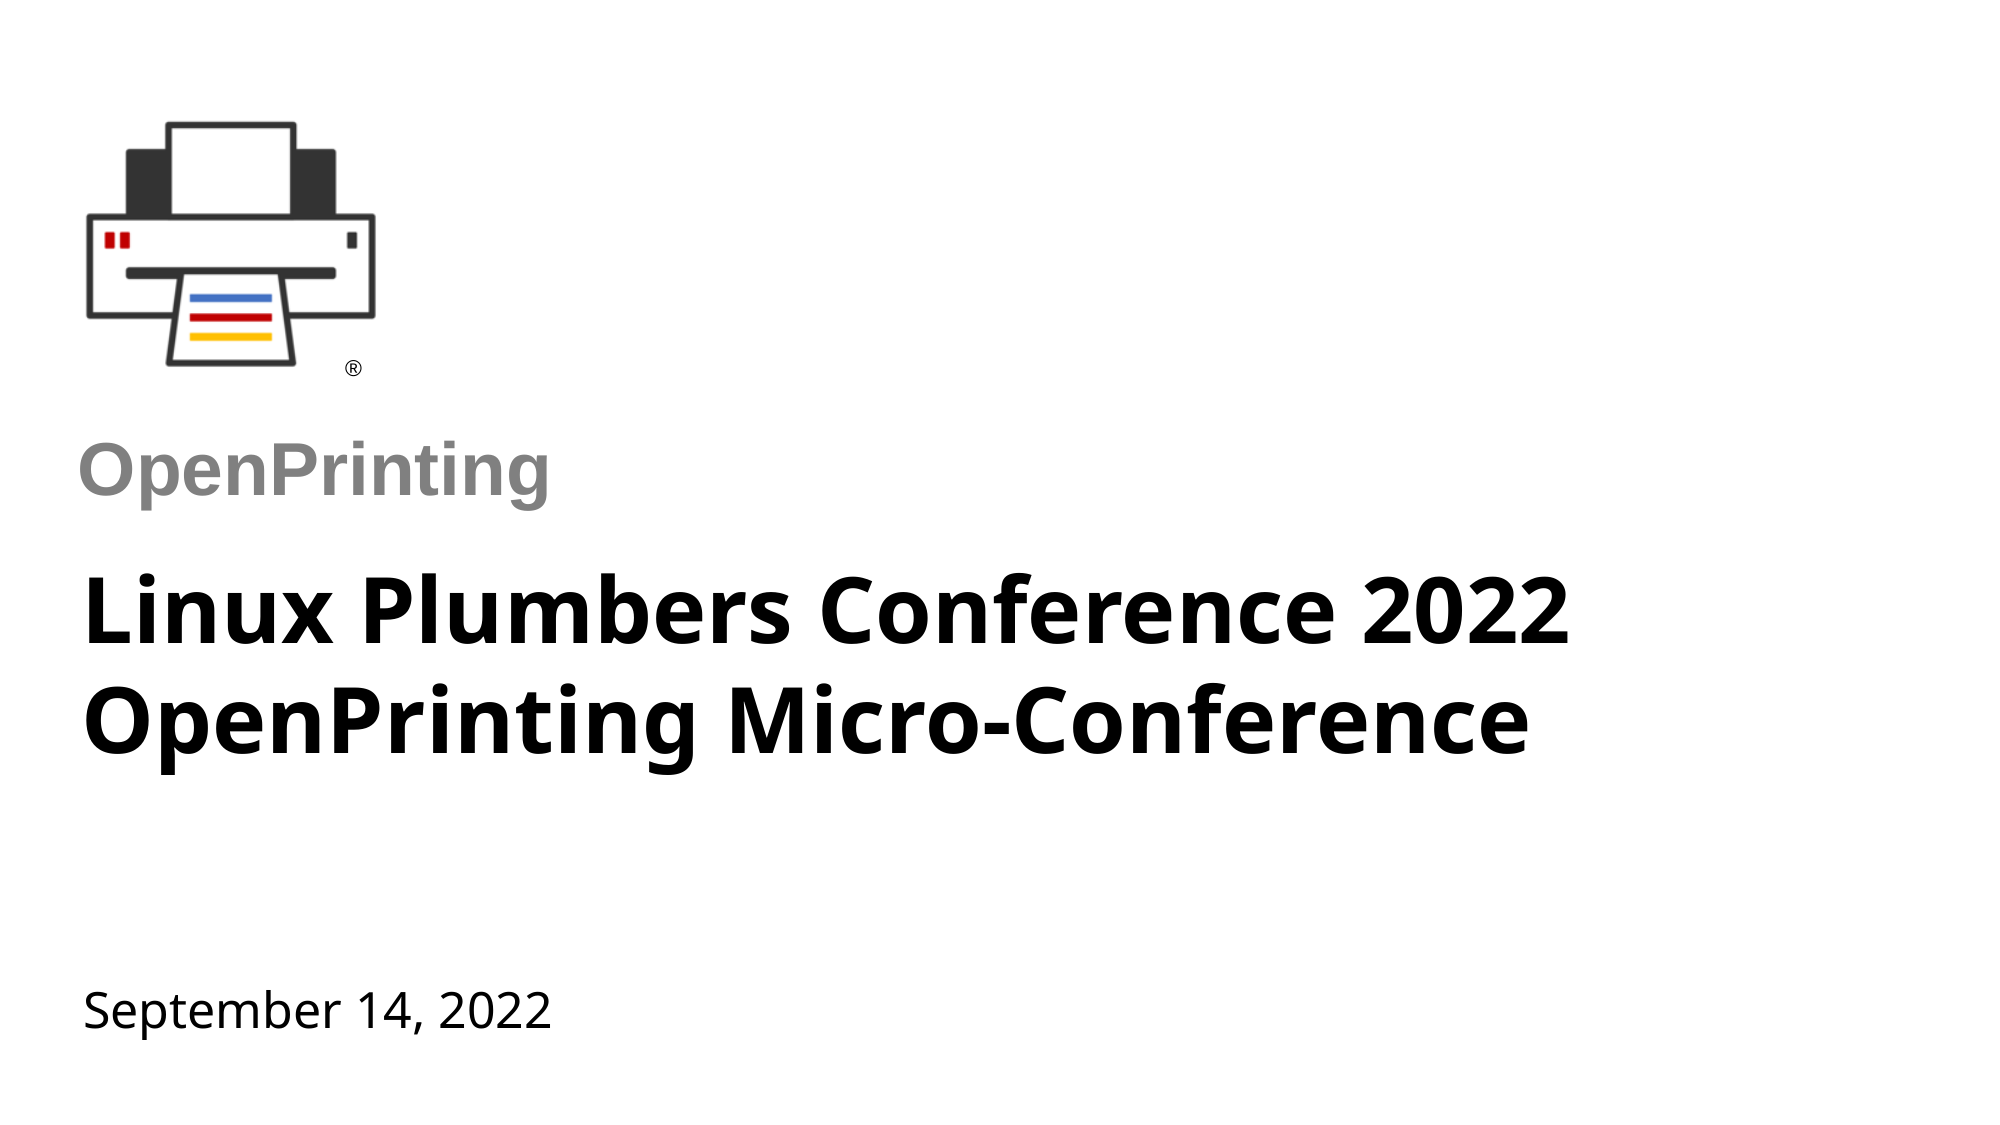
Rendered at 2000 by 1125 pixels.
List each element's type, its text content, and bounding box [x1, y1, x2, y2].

picture [75, 110, 388, 379]
title Linux Plumbers Conference 2022 OpenPrinting Micro-Conference [75, 522, 1936, 781]
list September 14, 2022 [75, 900, 1425, 1063]
